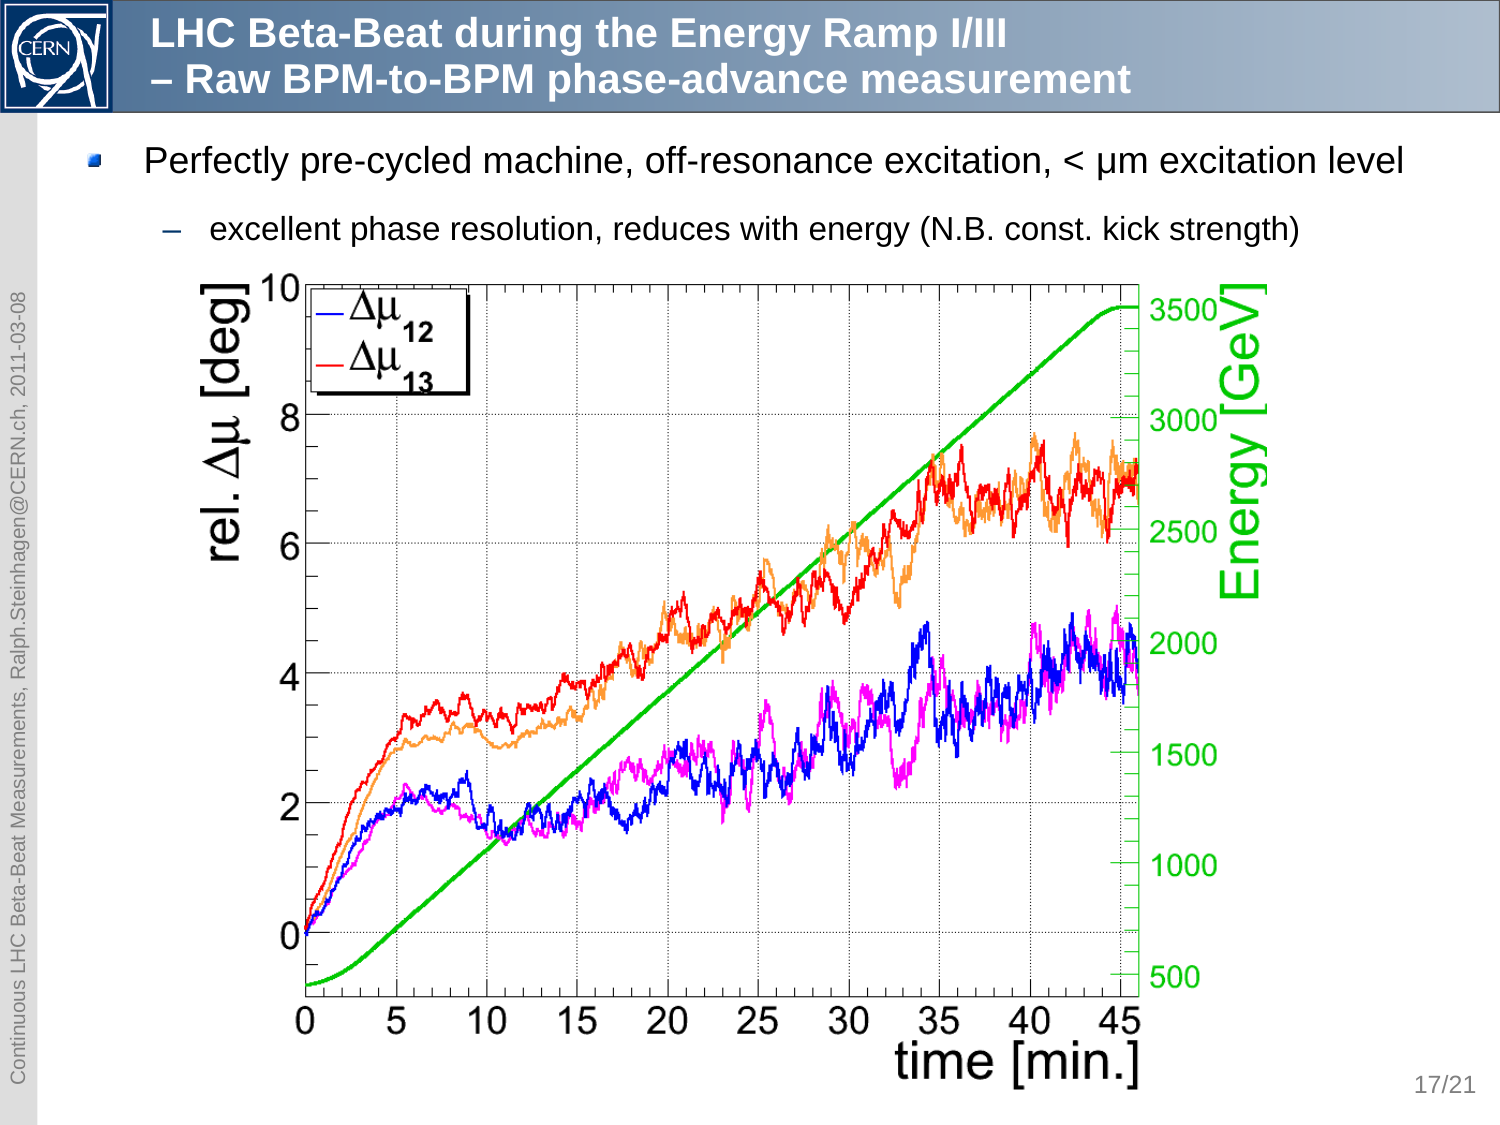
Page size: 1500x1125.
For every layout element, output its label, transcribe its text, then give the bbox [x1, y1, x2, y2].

list Perfectly pre-cycled machine, off-resonance excitation, < μm excitation level excellent phase resolution, reduces with energy (N.B. const. kick strength) [87, 137, 1438, 1016]
title LHC Beta-Beat during the Energy Ramp I/III – Raw BPM-to-BPM phase-advance measurement [150, 7, 1201, 106]
picture [199, 268, 1267, 1096]
picture [0, 0, 113, 113]
